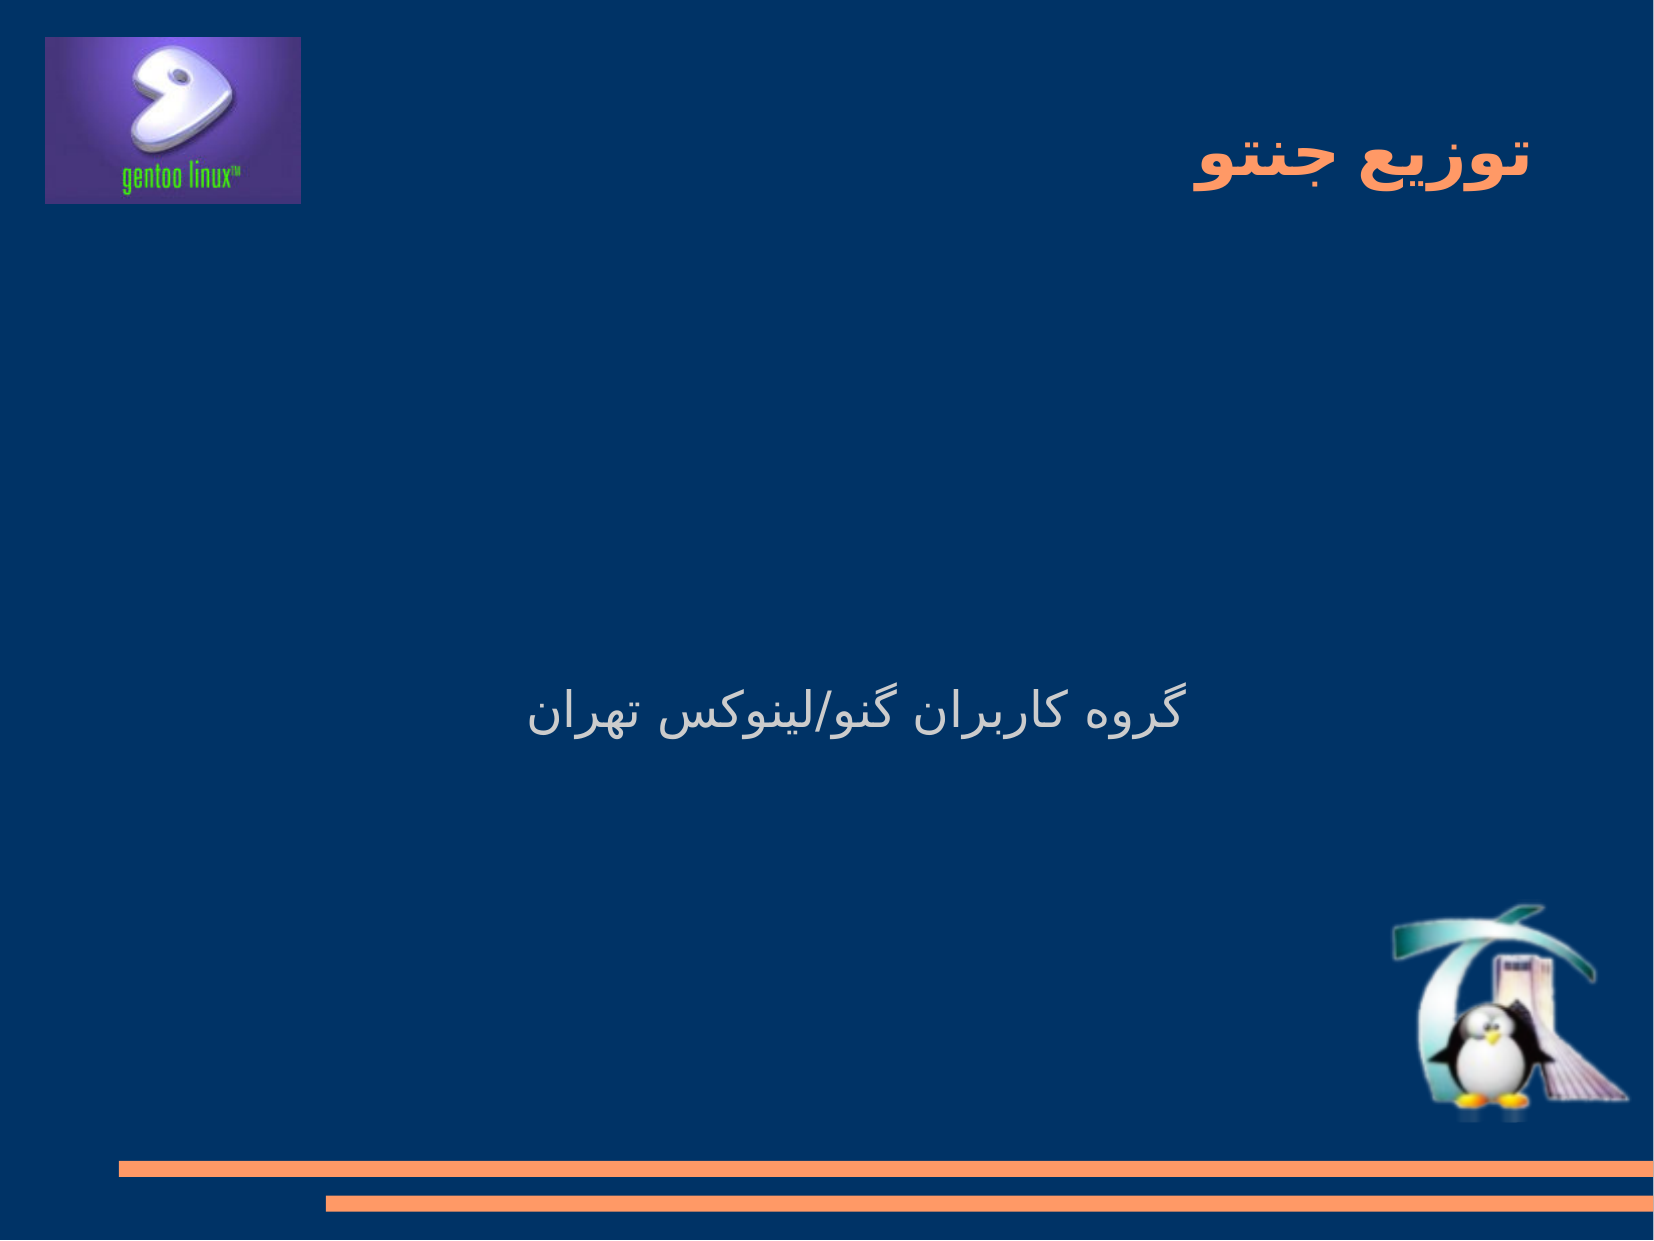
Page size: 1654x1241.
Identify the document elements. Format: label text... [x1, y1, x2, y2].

title توزیع جنتو [121, 46, 1534, 254]
picture [45, 37, 301, 204]
subtitle گروه کاربران گنو/لینوکس تهران [178, 364, 1570, 1147]
picture [1387, 899, 1636, 1126]
